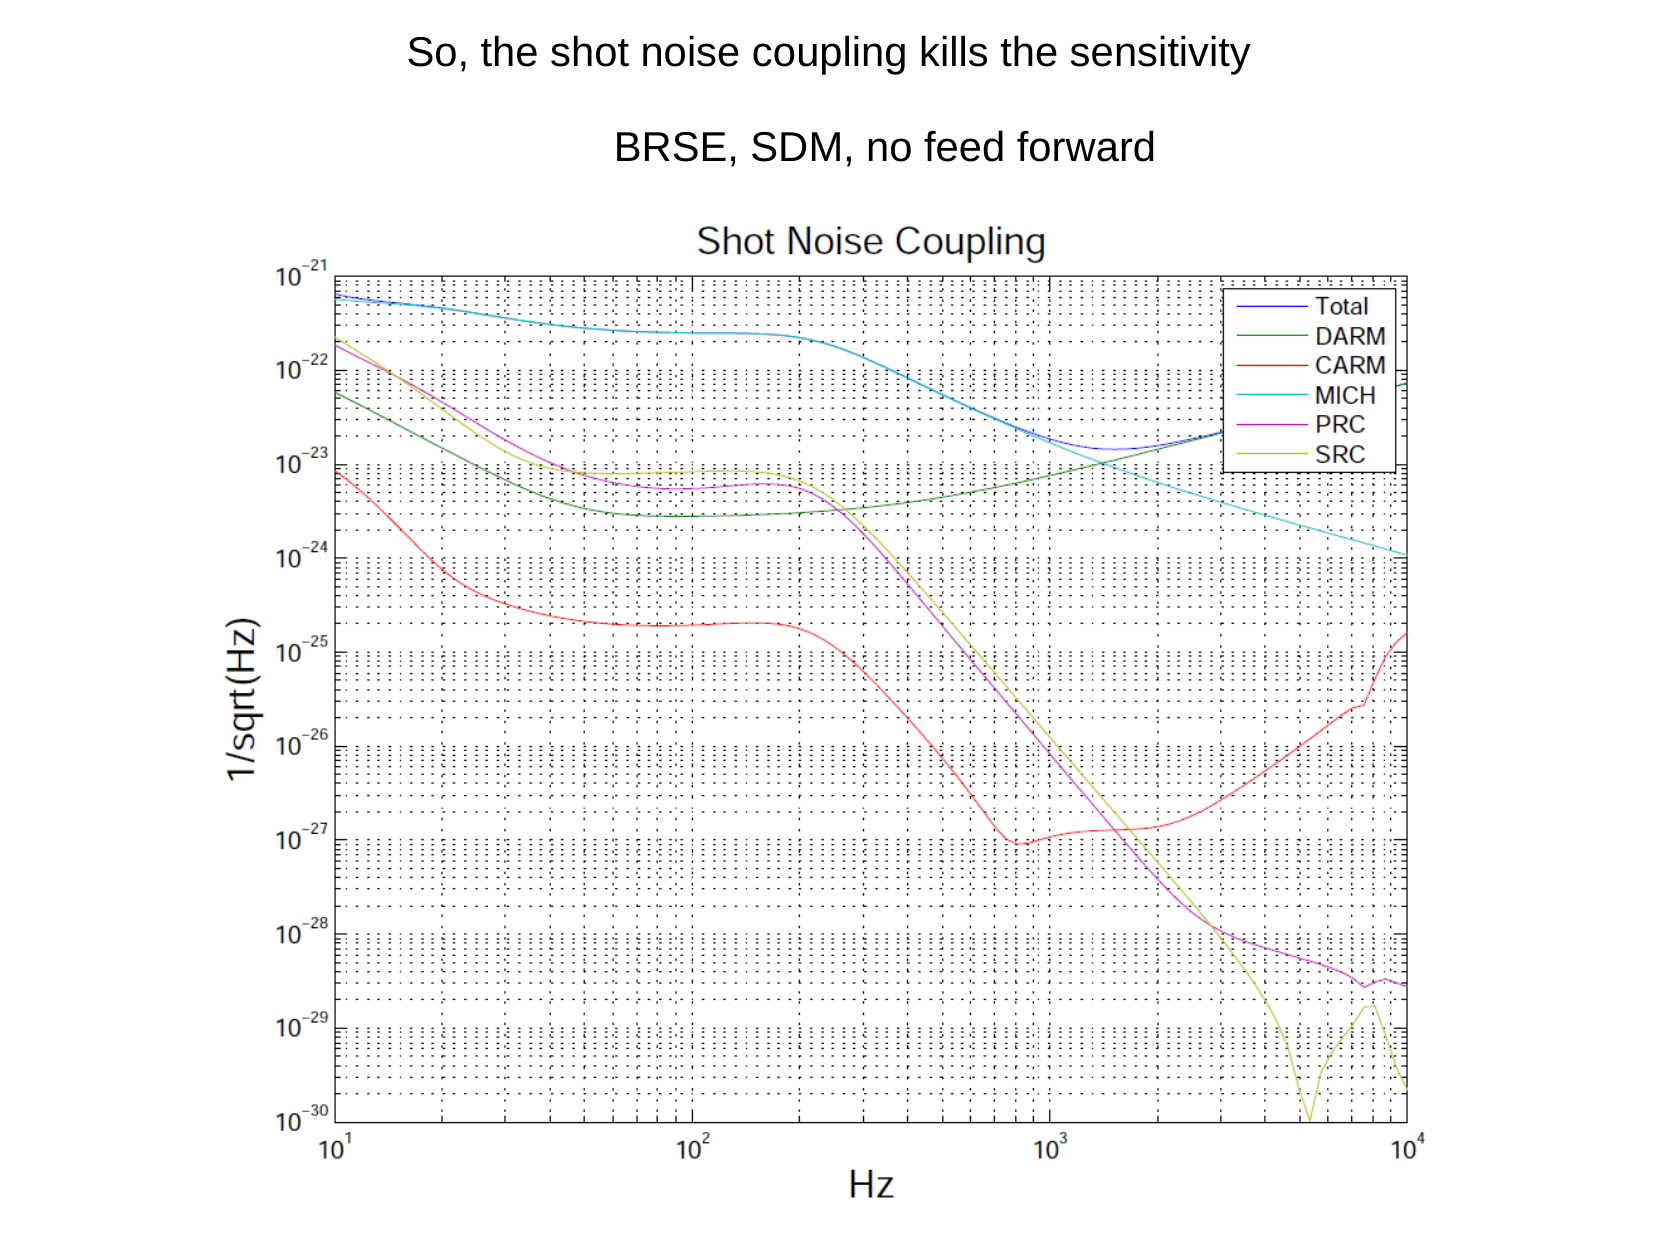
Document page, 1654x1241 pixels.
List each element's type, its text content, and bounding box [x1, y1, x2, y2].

picture [205, 209, 1477, 1224]
text_box So, the shot noise coupling kills the sensitivity [391, 21, 1267, 83]
text_box BRSE, SDM, no feed forward [599, 115, 1172, 178]
